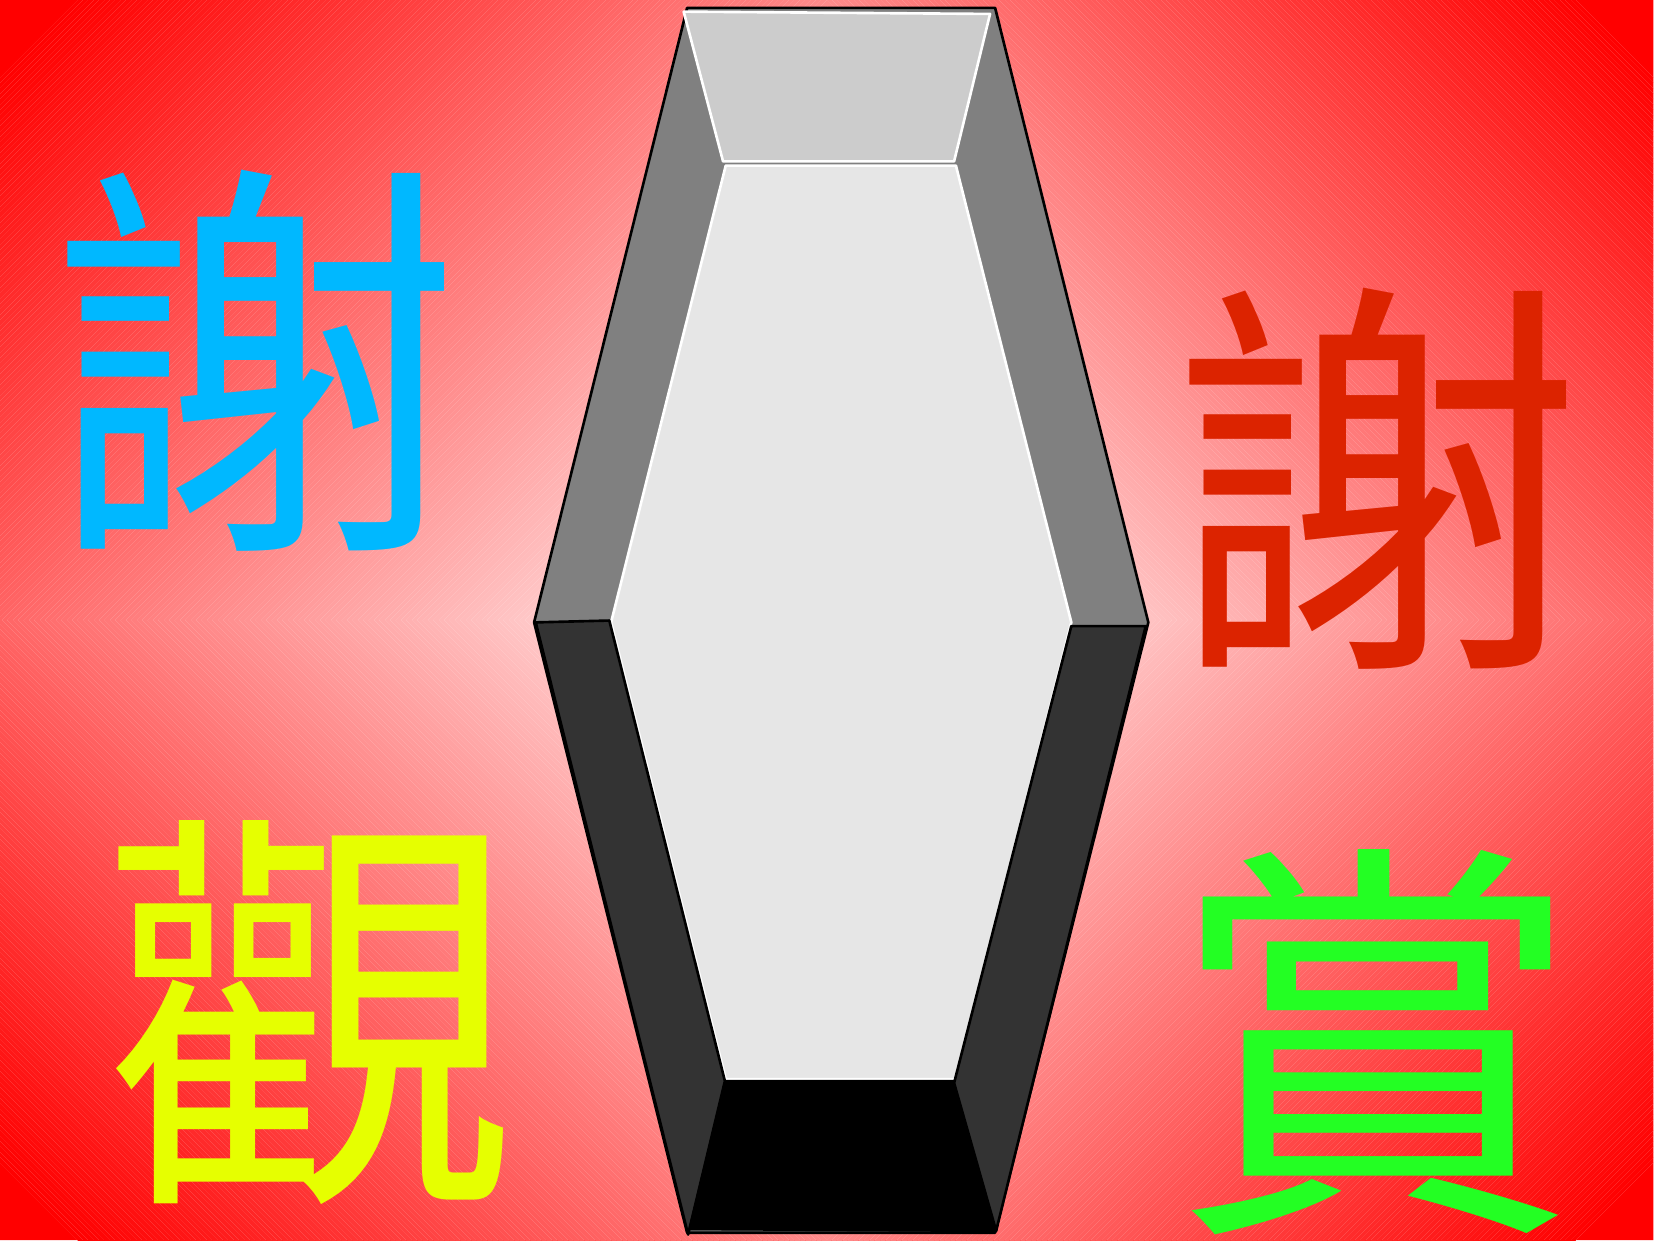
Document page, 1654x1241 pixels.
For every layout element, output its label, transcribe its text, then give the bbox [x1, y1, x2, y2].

picture [531, 0, 1152, 1241]
text_box 觀 [88, 679, 502, 1194]
text_box 賞 [1152, 708, 1565, 1224]
text_box 謝 [29, 29, 355, 545]
text_box 謝 [1152, 147, 1595, 663]
